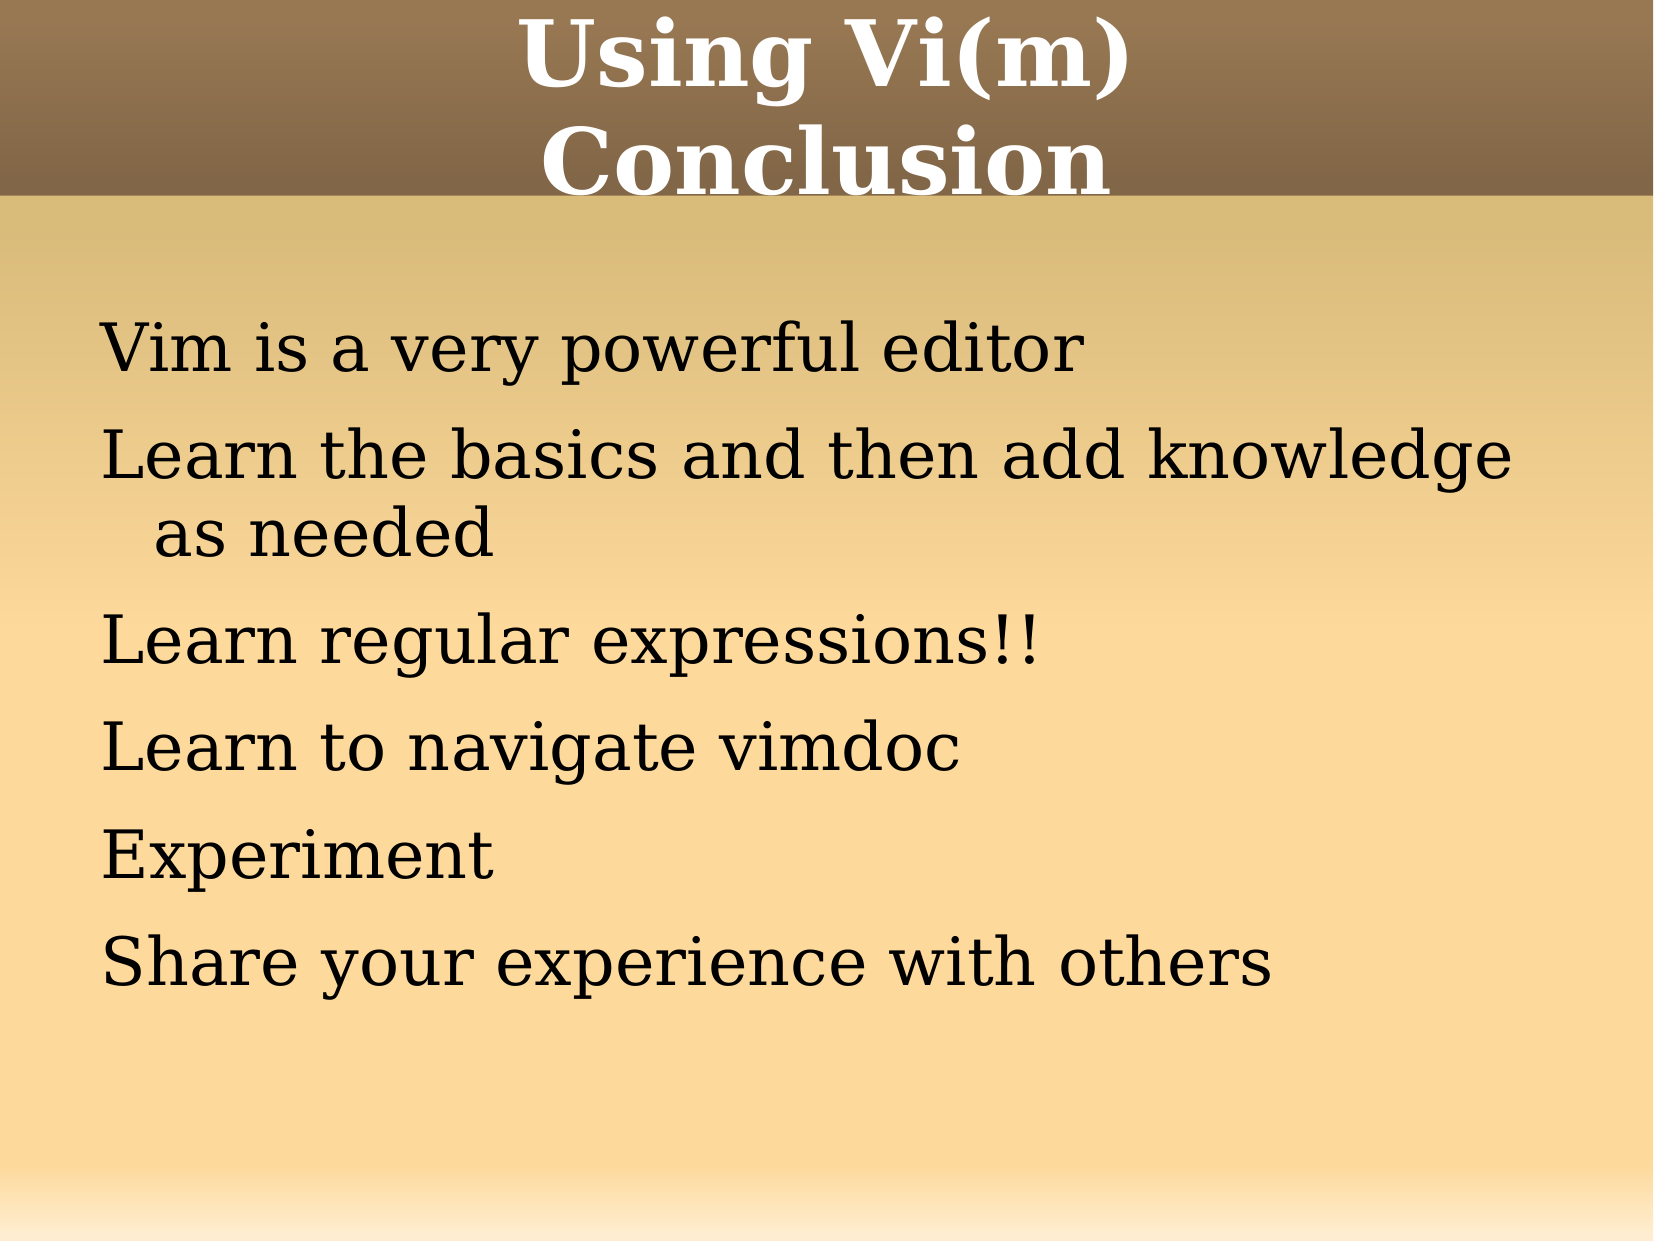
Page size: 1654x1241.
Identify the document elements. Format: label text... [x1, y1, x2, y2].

picture [0, 0, 1654, 1241]
list Vim is a very powerful editor Learn the basics and then add knowledge as needed Learn regular expressions!! Learn to navigate vimdoc Experiment Share your experience with others [82, 309, 1571, 1002]
title Using Vi(m) Conclusion [82, 0, 1571, 217]
